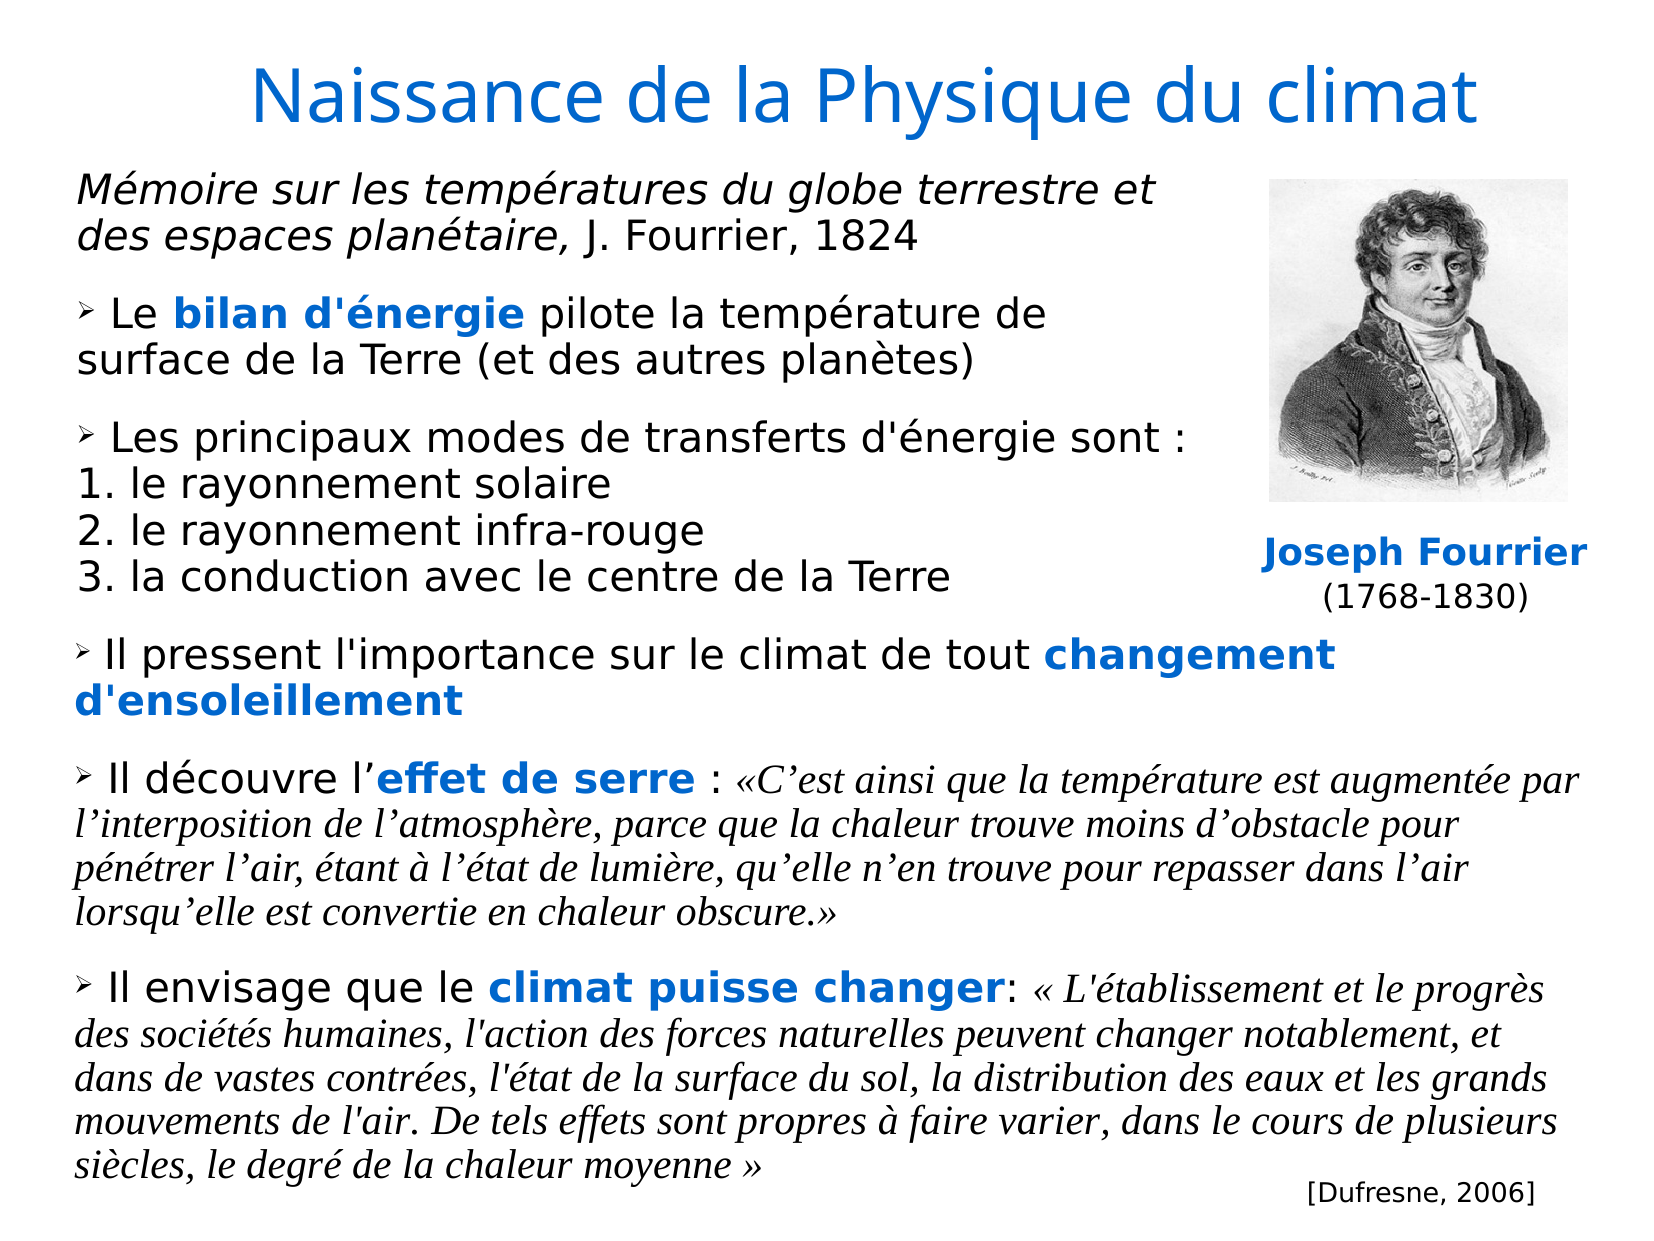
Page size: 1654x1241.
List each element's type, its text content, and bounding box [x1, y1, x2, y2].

picture [1269, 179, 1568, 502]
text_box Mémoire sur les températures du globe terrestre et des espaces planétaire, J. Fourrier, 1824 Le bilan d'énergie pilote la température de surface de la Terre (et des autres planètes) Les principaux modes de transferts d'énergie sont : le rayonnement solaire le rayonnement infra-rouge la conduction avec le centre de la Terre [63, 159, 1224, 746]
title Naissance de la Physique du climat [75, 42, 1654, 146]
text_box Il pressent l'importance sur le climat de tout changement d'ensoleillement Il découvre l’effet de serre : «C’est ainsi que la température est augmentée par l’interposition de l’atmosphère, parce que la chaleur trouve moins d’obstacle pour pénétrer l’air, étant à l’état de lumière, qu’elle n’en trouve pour repasser dans l’air lorsqu’elle est convertie en chaleur obscure.» Il envisage que le climat puisse changer: « L'établissement et le progrès des sociétés humaines, l'action des forces naturelles peuvent changer notablement, et dans de vastes contrées, l'état de la surface du sol, la distribution des eaux et les grands mouvements de l'air. De tels effets sont propres à faire varier, dans le cours de plusieurs siècles, le degré de la chaleur moyenne » [59, 625, 1599, 1198]
text_box Joseph Fourrier (1768-1830) [1237, 525, 1614, 672]
text_box [Dufresne, 2006] [1293, 1169, 1633, 1226]
